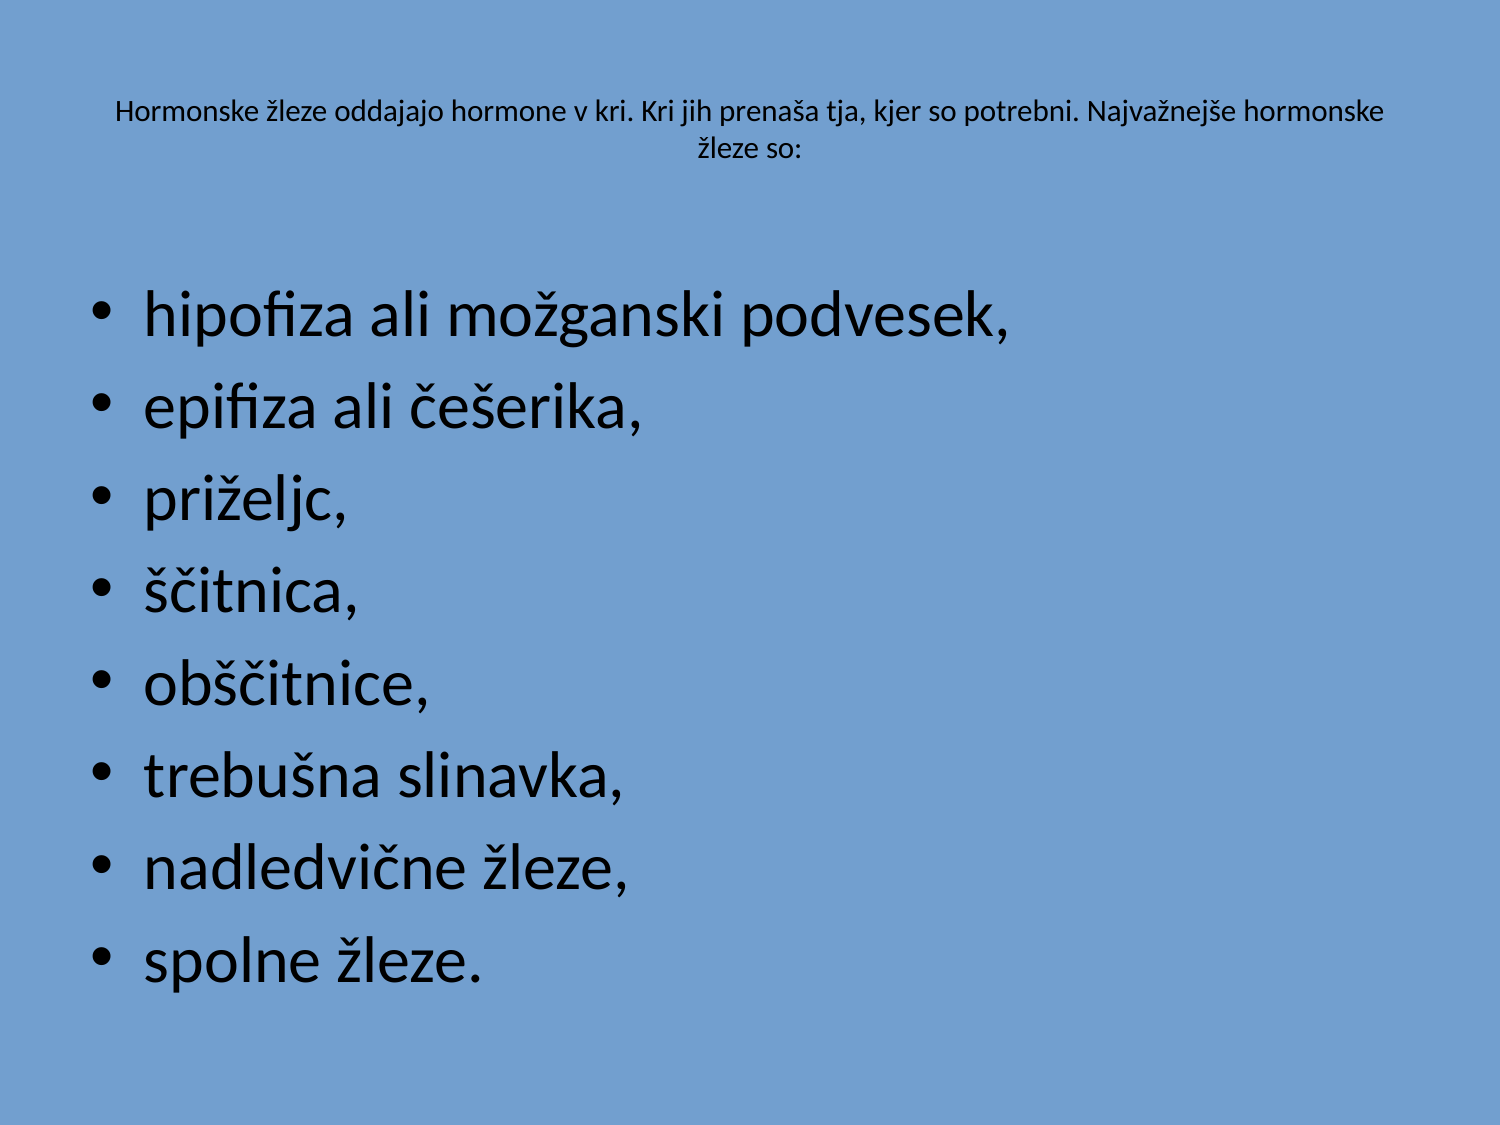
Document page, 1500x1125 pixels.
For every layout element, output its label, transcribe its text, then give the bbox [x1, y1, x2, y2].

title Hormonske žleze oddajajo hormone v kri. Kri jih prenaša tja, kjer so potrebni. Najvažnejše hormonske žleze so: [75, 45, 1425, 233]
list hipofiza ali možganski podvesek, epifiza ali češerika, priželjc, ščitnica, obščitnice, trebušna slinavka, nadledvične žleze, spolne žleze. [75, 262, 1425, 1005]
